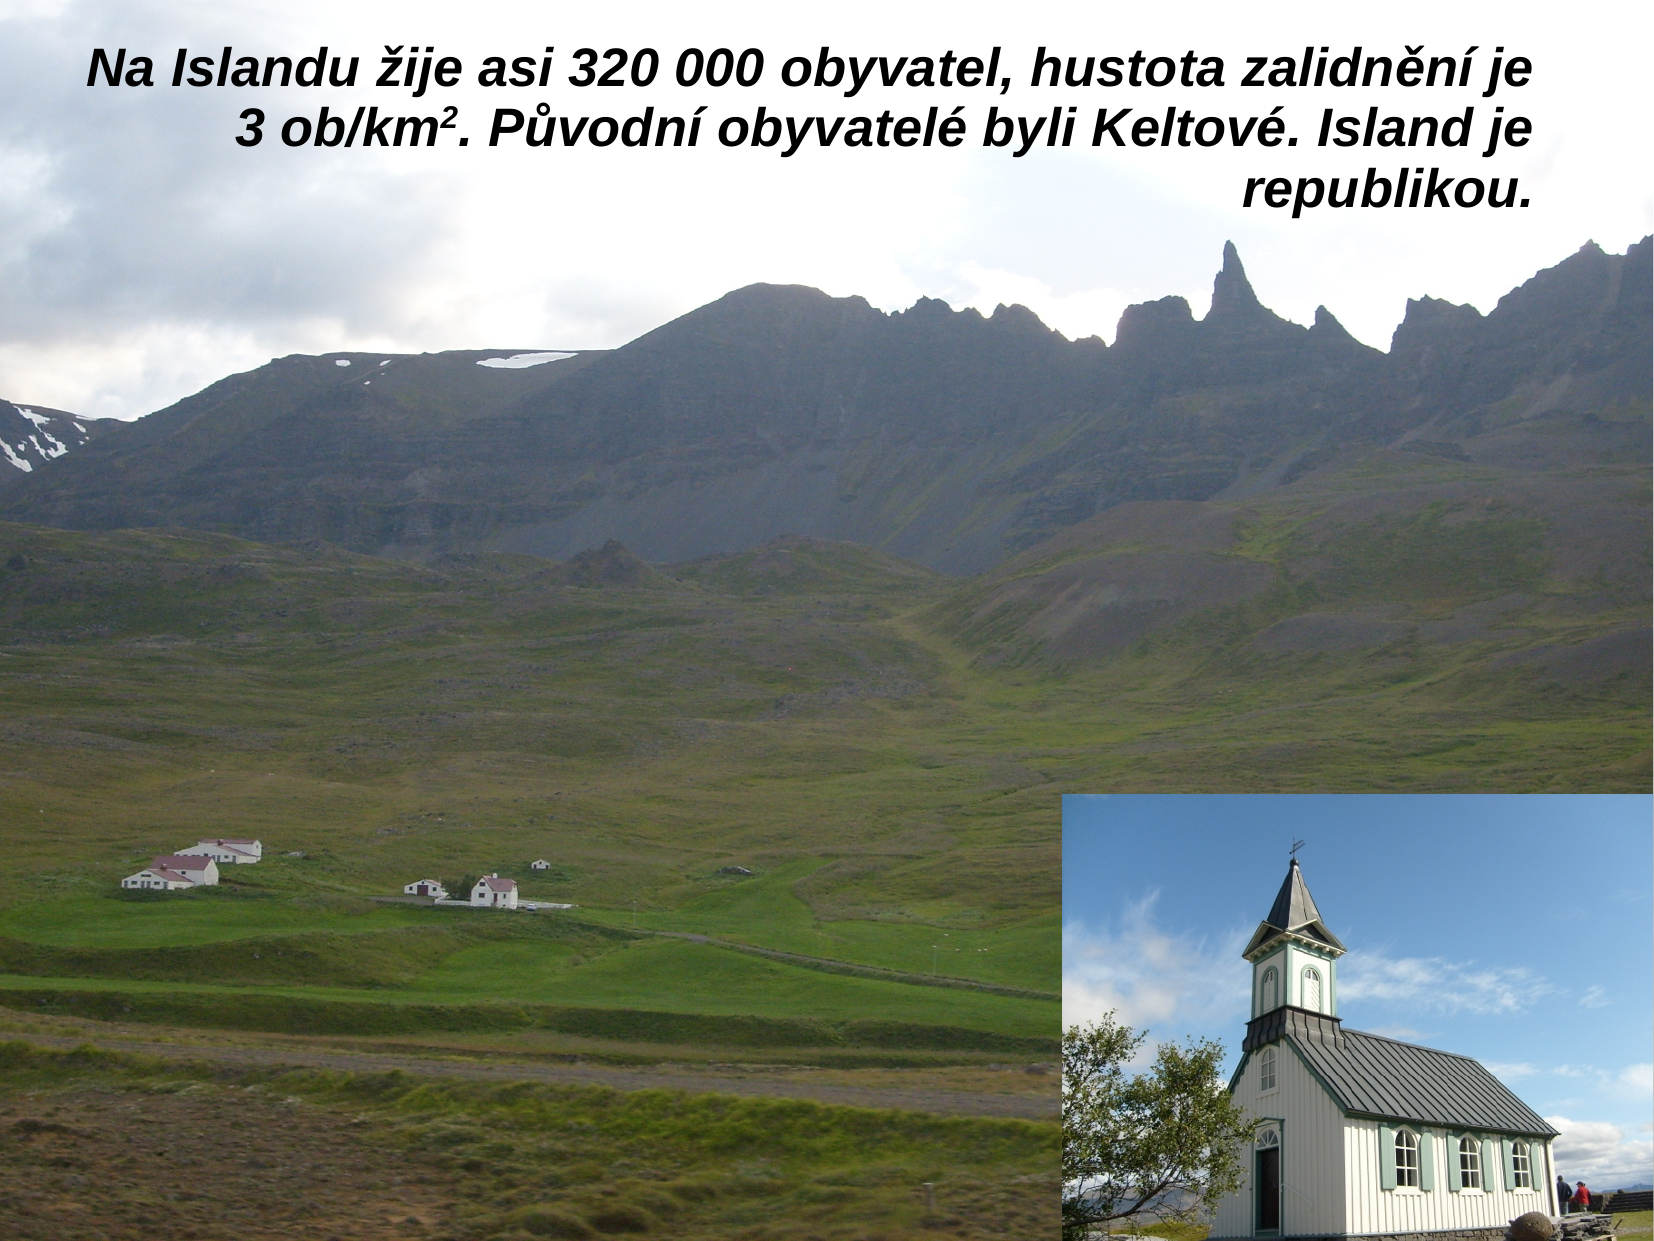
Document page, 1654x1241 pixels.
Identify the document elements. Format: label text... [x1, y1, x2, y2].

title Na Islandu žije asi 320 000 obyvatel, hustota zalidnění je 3 ob/km2. Původní obyvatelé byli Keltové. Island je republikou. [47, 35, 1536, 221]
picture [0, 0, 1654, 1241]
